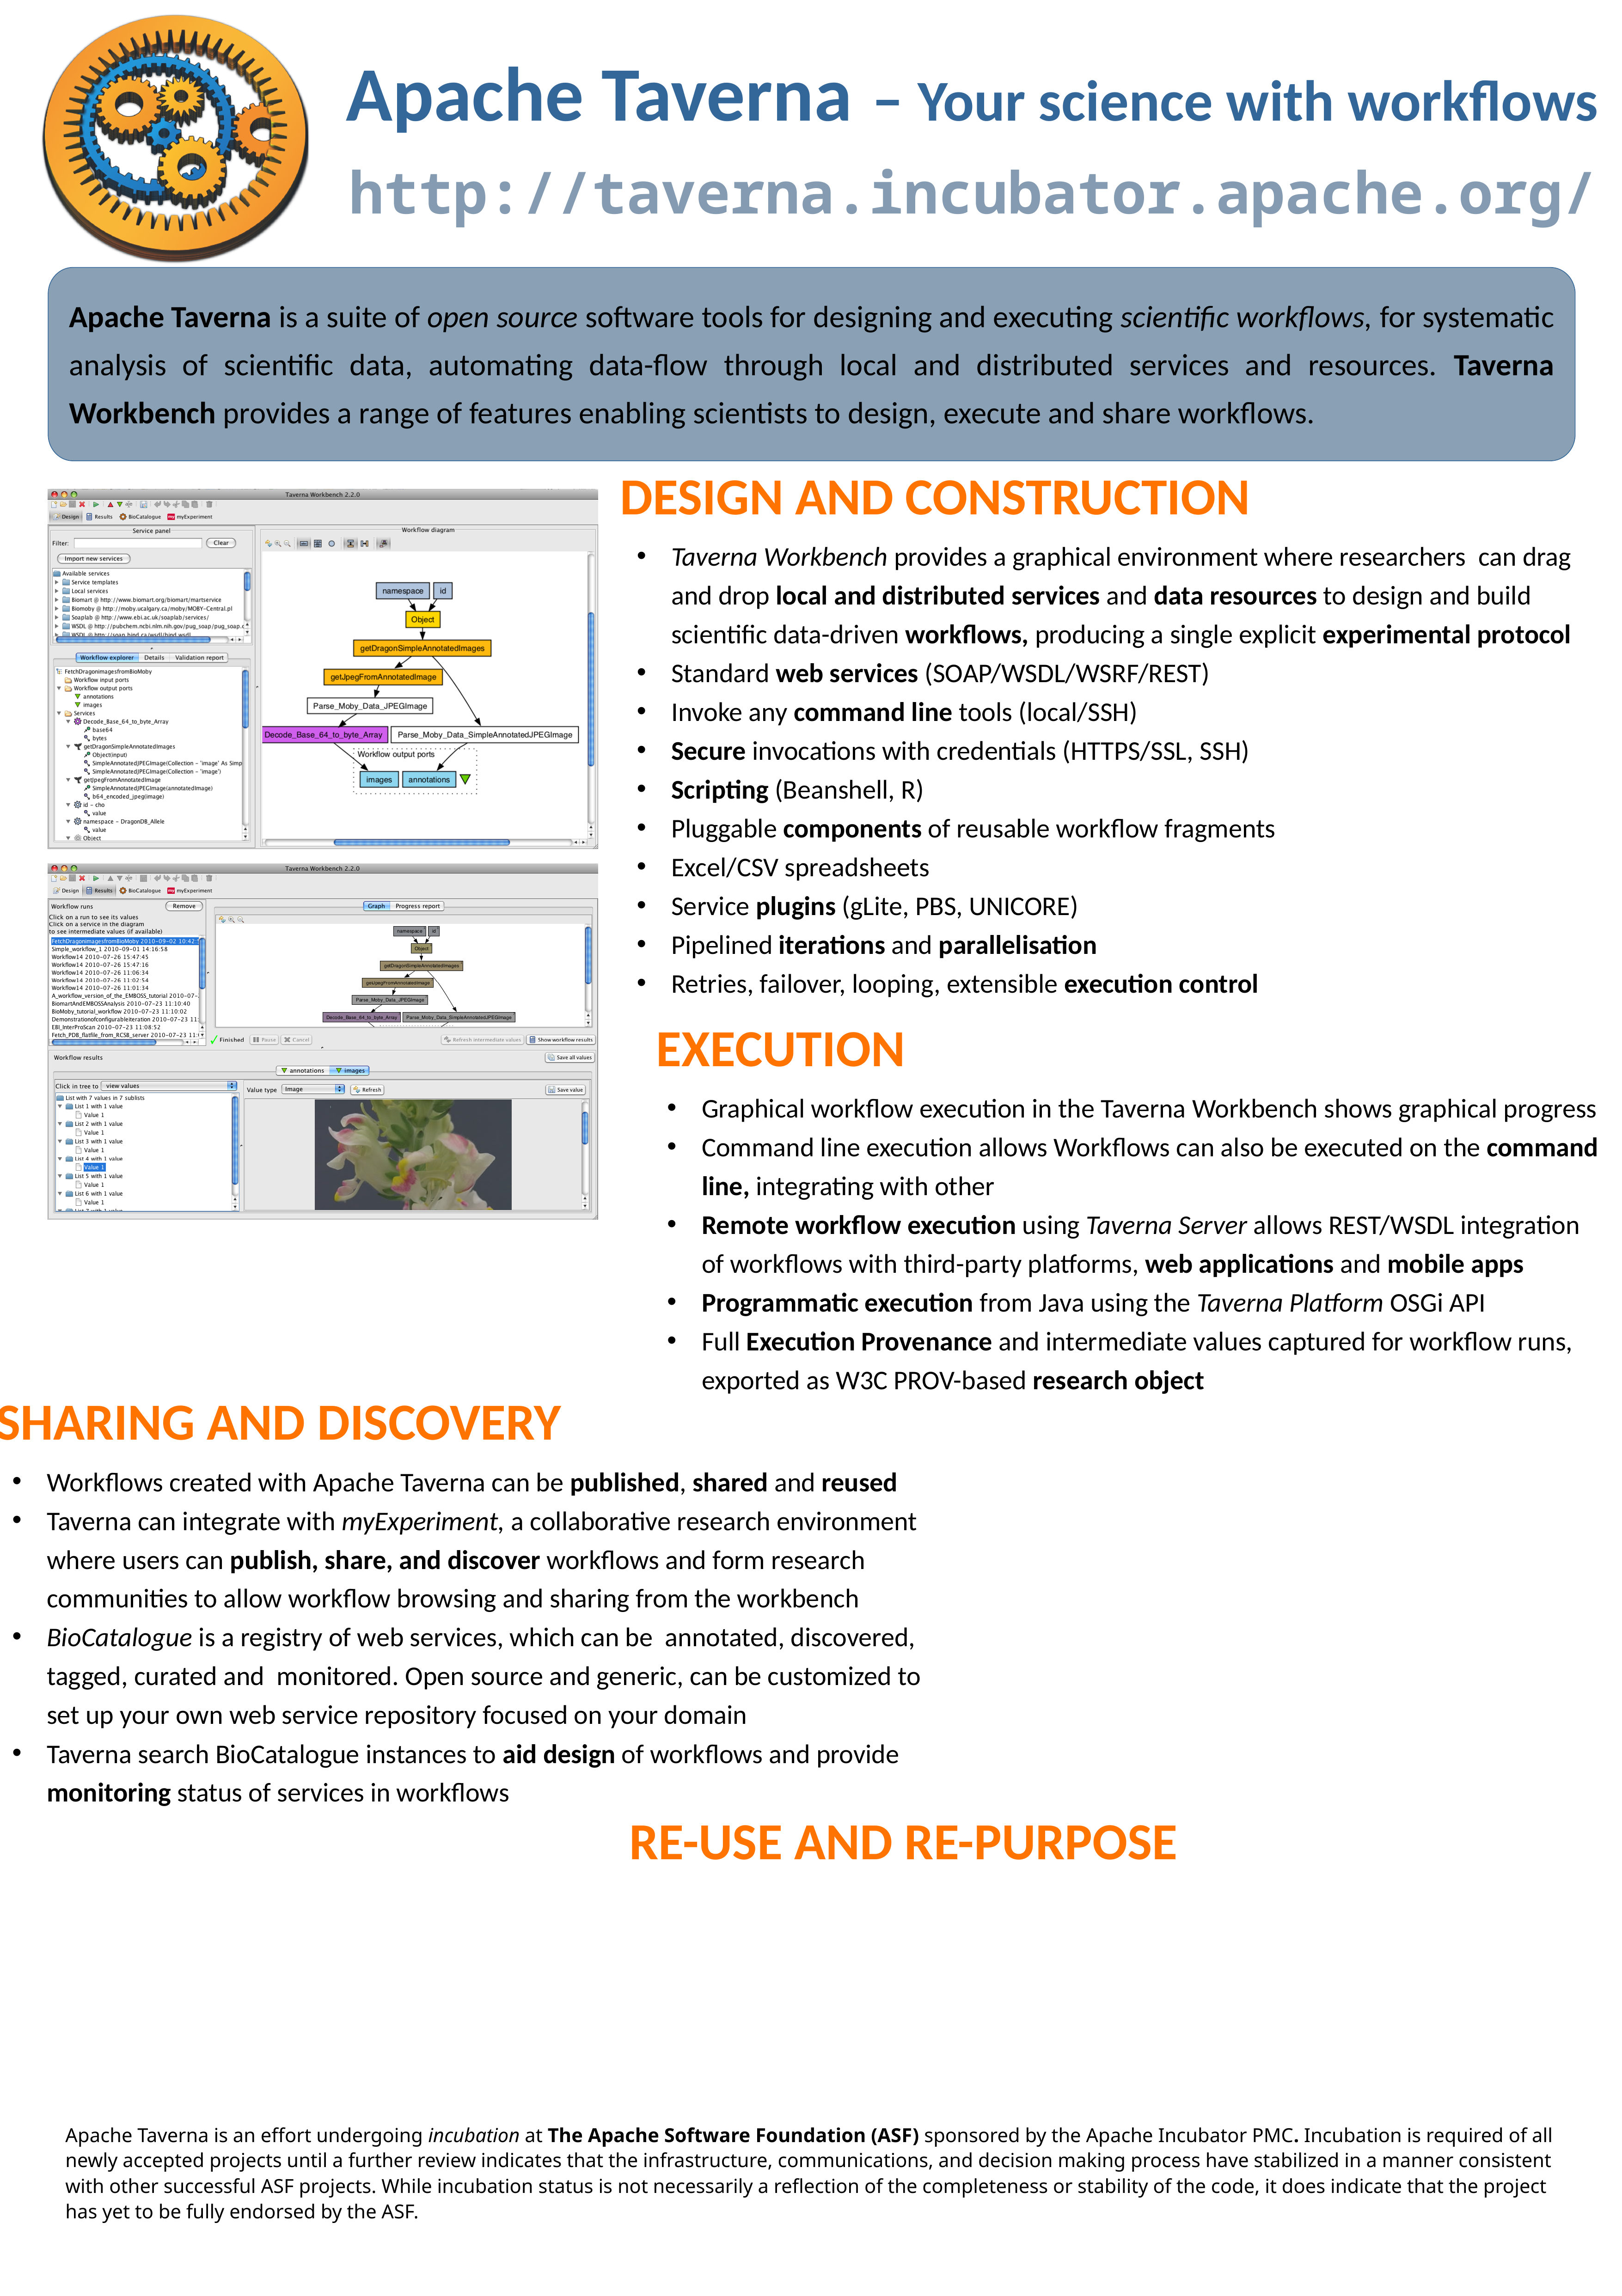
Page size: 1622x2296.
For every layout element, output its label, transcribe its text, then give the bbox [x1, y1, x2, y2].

text_box Taverna Workbench provides a graphical environment where researchers can drag and drop local and distributed services and data resources to design and build scientific data-driven workflows, producing a single explicit experimental protocol Standard web services (SOAP/WSDL/WSRF/REST) Invoke any command line tools (local/SSH) Secure invocations with credentials (HTTPS/SSL, SSH) Scripting (Beanshell, R) Pluggable components of reusable workflow fragments Excel/CSV spreadsheets Service plugins (gLite, PBS, UNICORE) Pipelined iterations and parallelisation Retries, failover, looping, extensible execution control [624, 529, 1579, 1080]
text_box Apache Taverna is a suite of open source software tools for designing and executing scientific workflows, for systematic analysis of scientific data, automating data-flow through local and distributed services and resources. Taverna Workbench provides a range of features enabling scientists to design, execute and share workflows. [48, 267, 1575, 461]
text_box Workflows created with Apache Taverna can be published, shared and reused Taverna can integrate with myExperiment, a collaborative research environment where users can publish, share, and discover workflows and form research communities to allow workflow browsing and sharing from the workbench BioCatalogue is a registry of web services, which can be annotated, discovered, tagged, curated and monitored. Open source and generic, can be customized to set up your own web service repository focused on your domain Taverna search BioCatalogue instances to aid design of workflows and provide monitoring status of services in workflows [0, 1454, 945, 1811]
picture [48, 863, 598, 1220]
text_box Apache Taverna – Your science with workflows [339, 32, 1605, 141]
text_box http://taverna.incubator.apache.org/ [342, 153, 1604, 229]
picture [29, 0, 325, 288]
text_box Apache Taverna is an effort undergoing incubation at The Apache Software Foundation (ASF) sponsored by the Apache Incubator PMC. Incubation is required of all newly accepted projects until a further review indicates that the infrastructure, communications, and decision making process have stabilized in a manner consistent with other successful ASF projects. While incubation status is not necessarily a reflection of the completeness or stability of the code, it does indicate that the project has yet to be fully endorsed by the ASF. [49, 2107, 1580, 2219]
text_box EXECUTION [649, 1011, 913, 1081]
text_box DESIGN AND CONSTRUCTION [613, 461, 1258, 529]
picture [48, 489, 598, 849]
text_box Graphical workflow execution in the Taverna Workbench shows graphical progress Command line execution allows Workflows can also be executed on the command line, integrating with other Remote workflow execution using Taverna Server allows REST/WSDL integration of workflows with third-party platforms, web applications and mobile apps Programmatic execution from Java using the Taverna Platform OSGi API Full Execution Provenance and intermediate values captured for workflow runs, exported as W3C PROV-based research object [654, 1081, 1613, 1398]
text_box SHARING AND DISCOVERY [0, 1385, 569, 1454]
text_box SHARING AND DISCOVERY [0, 1422, 12, 1435]
text_box RE-USE AND RE-PURPOSE [622, 1804, 1185, 1874]
